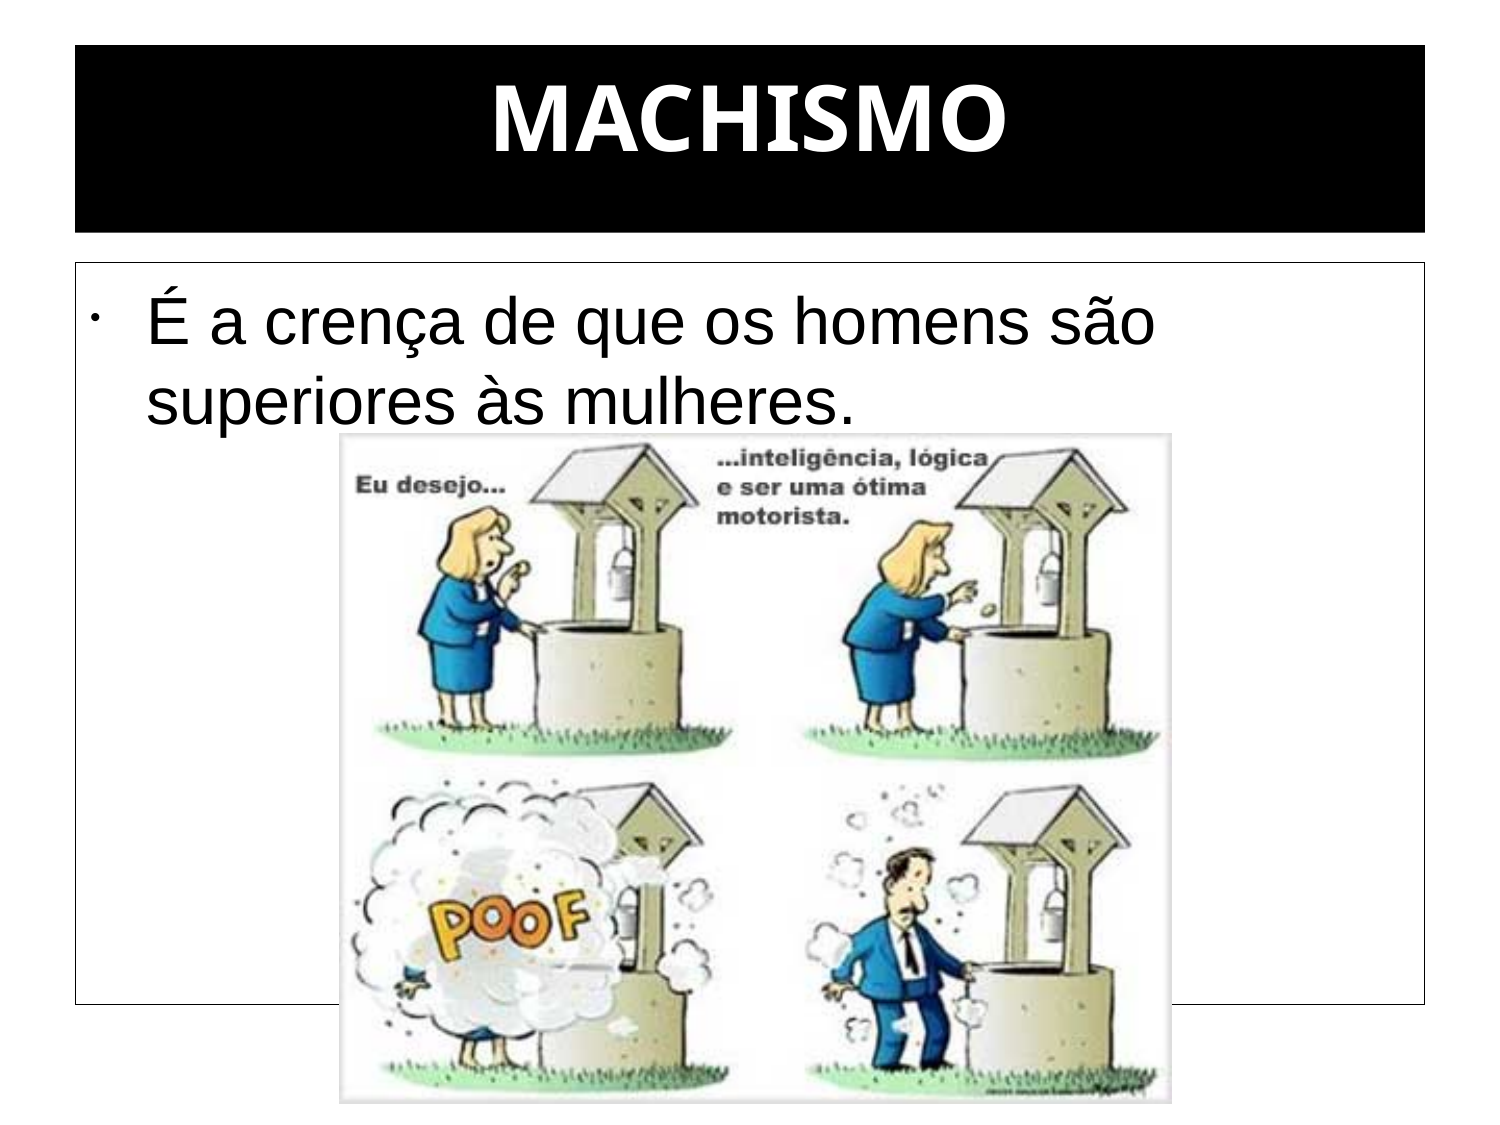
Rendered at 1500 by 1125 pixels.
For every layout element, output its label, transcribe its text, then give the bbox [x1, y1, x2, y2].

picture [339, 433, 1172, 1104]
title MACHISMO [75, 45, 1425, 233]
list É a crença de que os homens são superiores às mulheres. [75, 262, 1425, 1005]
